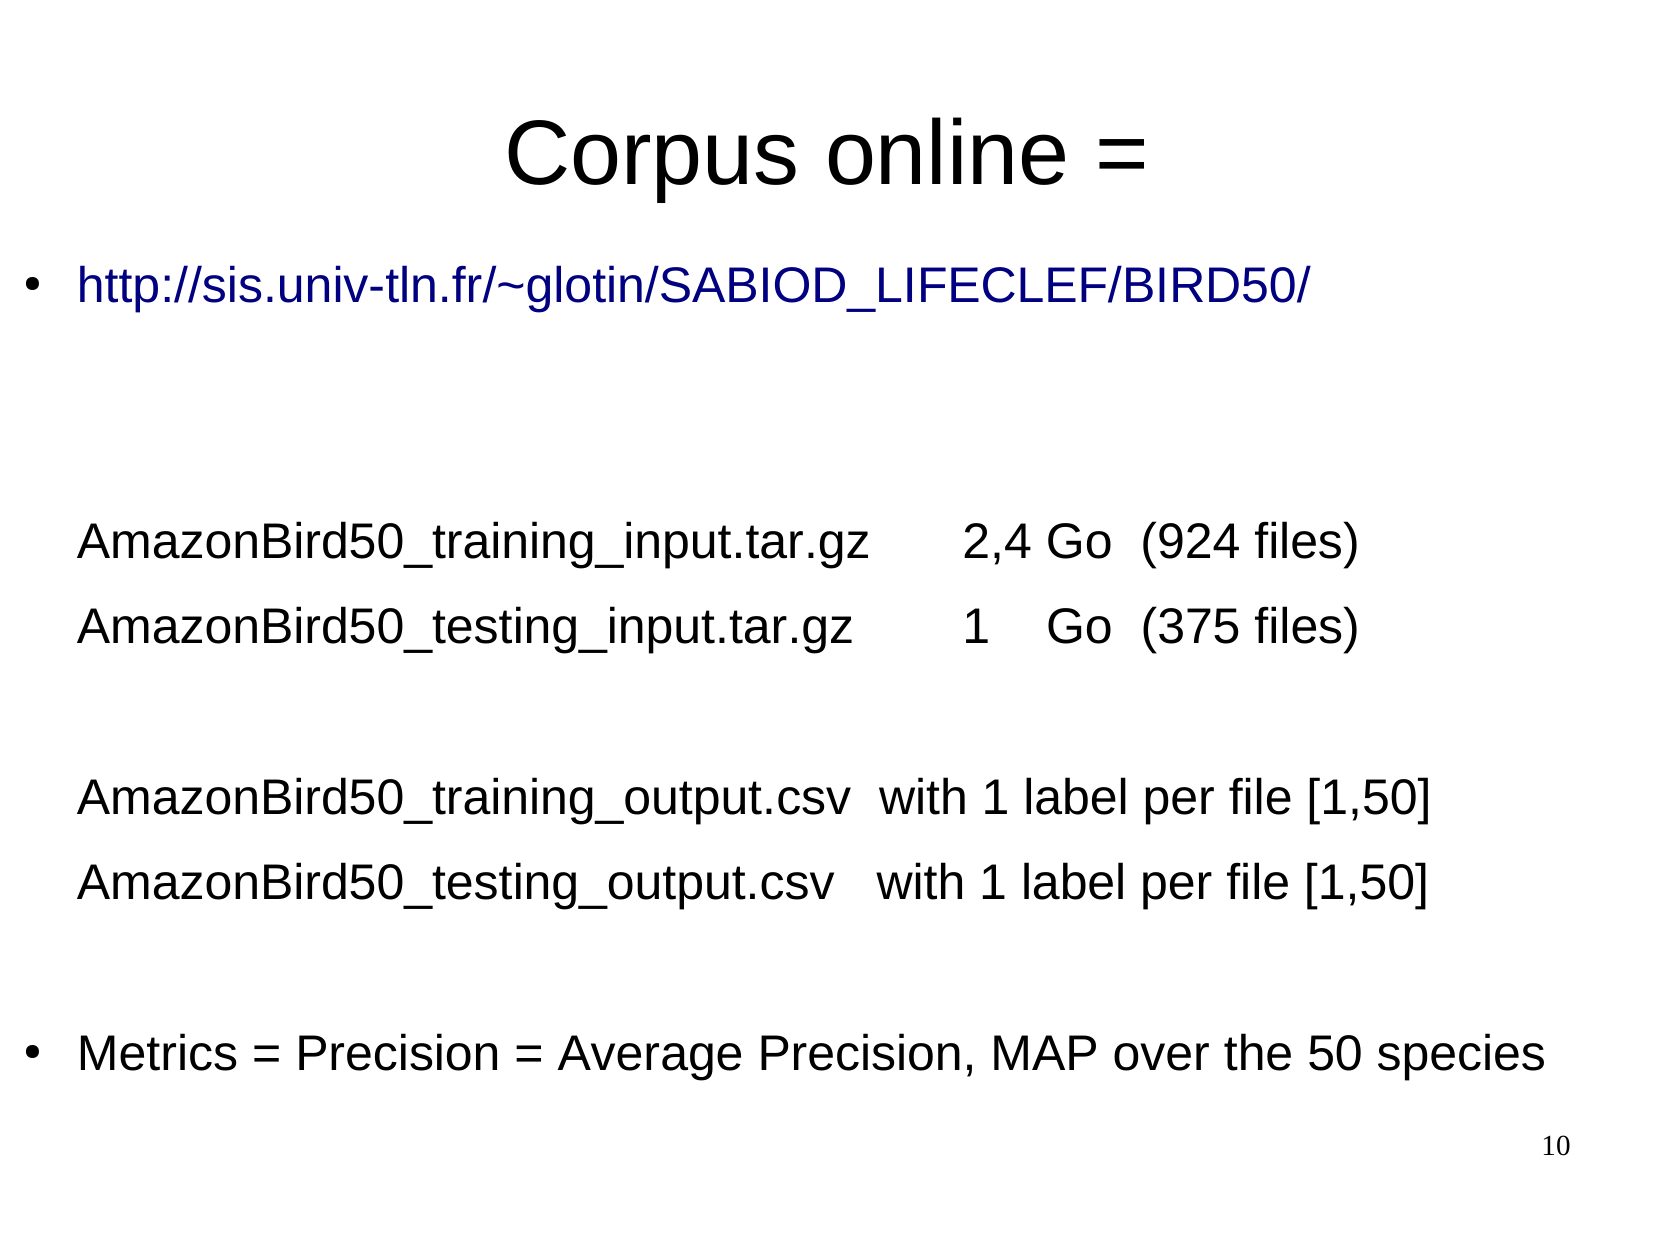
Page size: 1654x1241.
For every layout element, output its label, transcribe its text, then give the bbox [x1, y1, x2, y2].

list http://sis.univ-tln.fr/~glotin/SABIOD_LIFECLEF/BIRD50/ AmazonBird50_training_input.tar.gz 2,4 Go (924 files) AmazonBird50_testing_input.tar.gz 1 Go (375 files) AmazonBird50_training_output.csv with 1 label per file [1,50] AmazonBird50_testing_output.csv with 1 label per file [1,50] Metrics = Precision = Average Precision, MAP over the 50 species [0, 257, 1654, 1137]
title Corpus online = [82, 49, 1571, 257]
